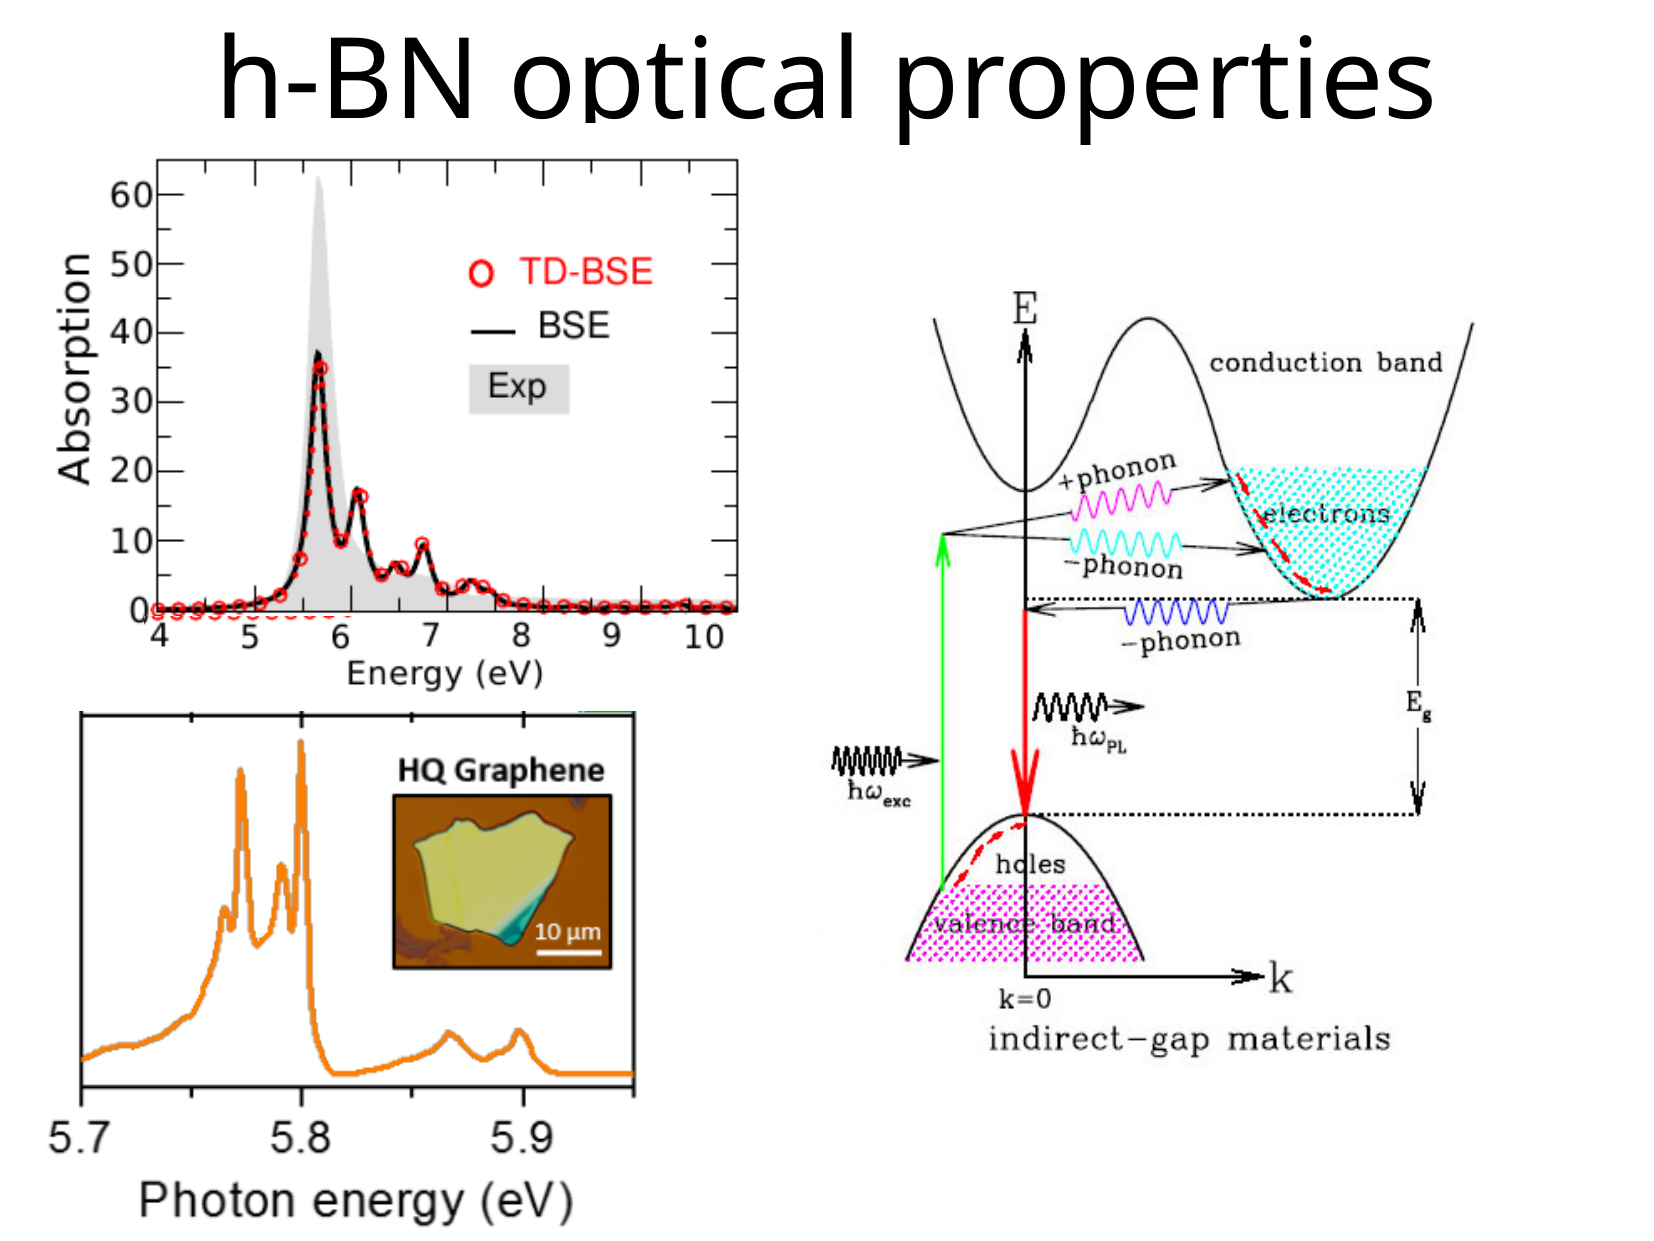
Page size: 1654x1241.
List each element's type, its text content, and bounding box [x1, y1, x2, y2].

picture [820, 265, 1486, 1069]
title h-BN optical properties [82, 2, 1571, 148]
picture [38, 123, 804, 1229]
